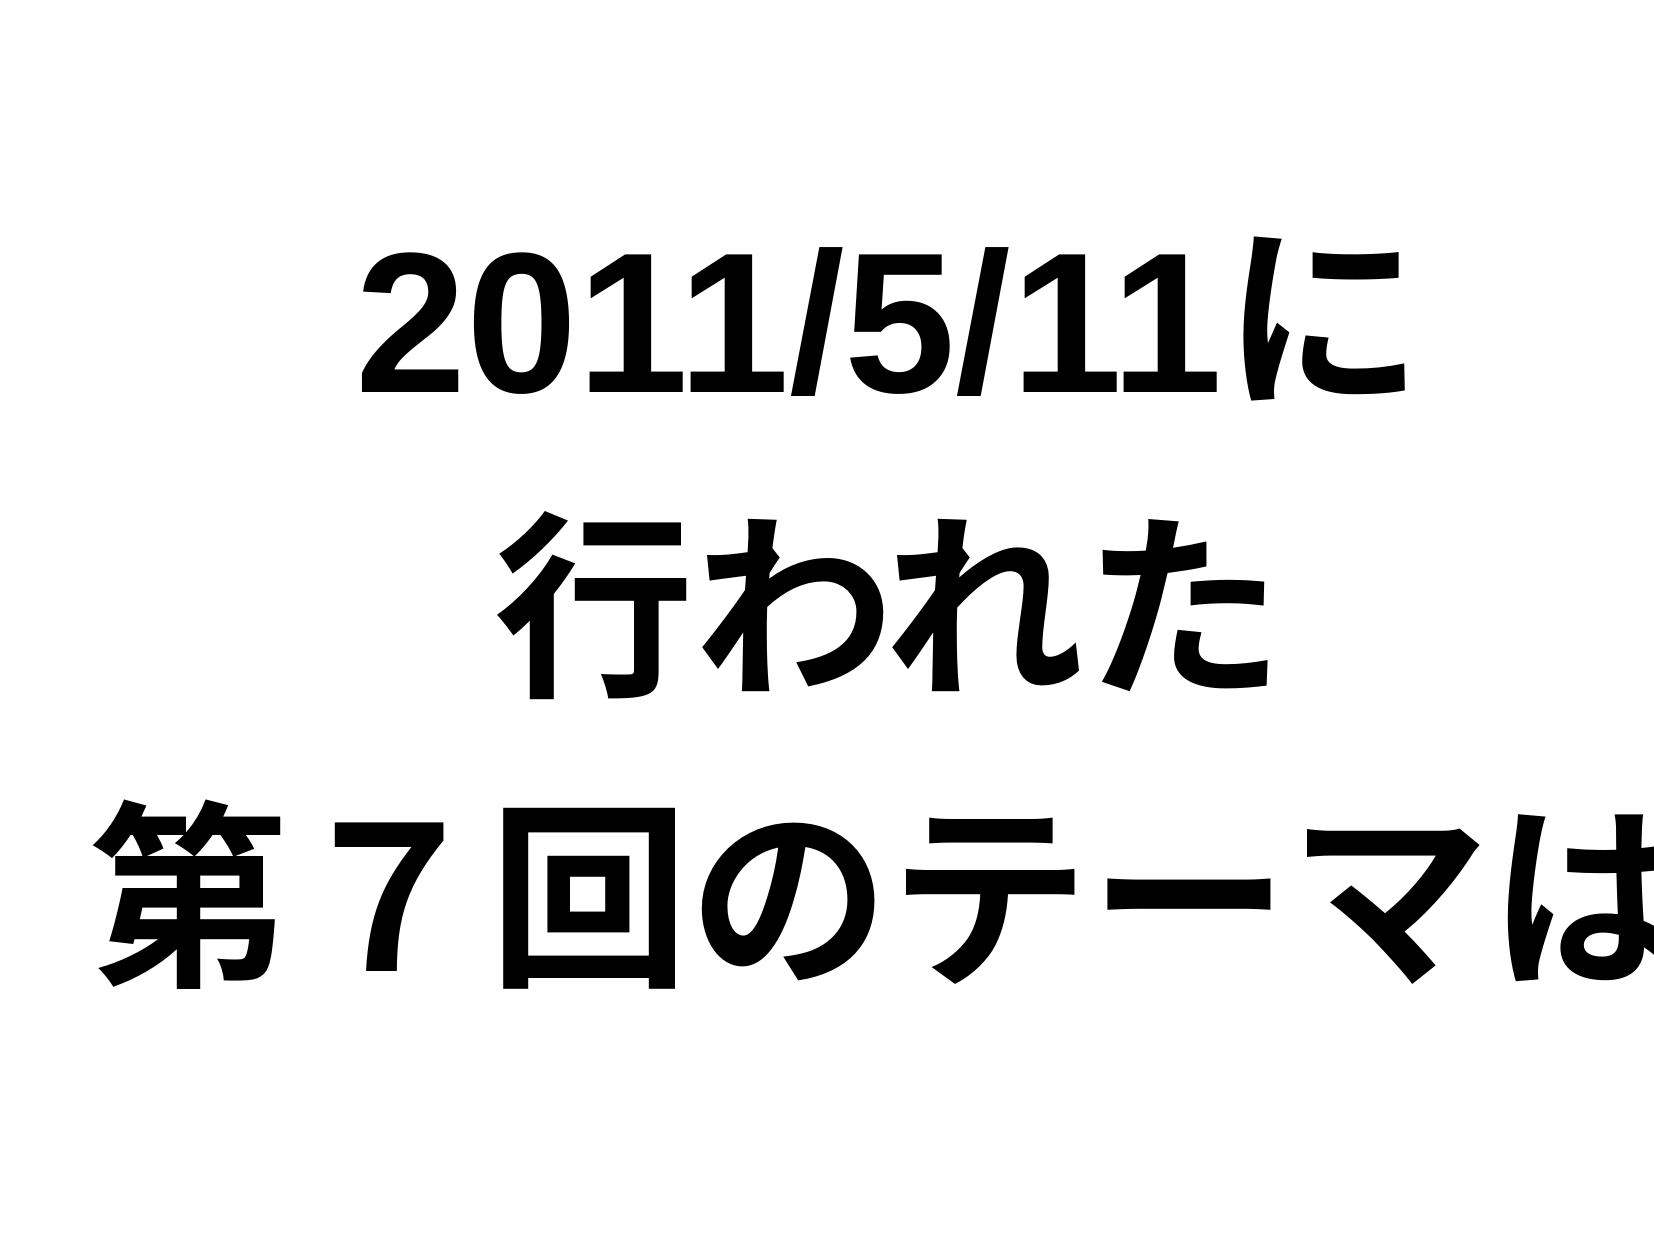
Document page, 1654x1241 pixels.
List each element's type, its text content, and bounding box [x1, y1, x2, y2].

text_box 2011/5/11に 行われた 第７回のテーマは [74, 152, 1597, 822]
